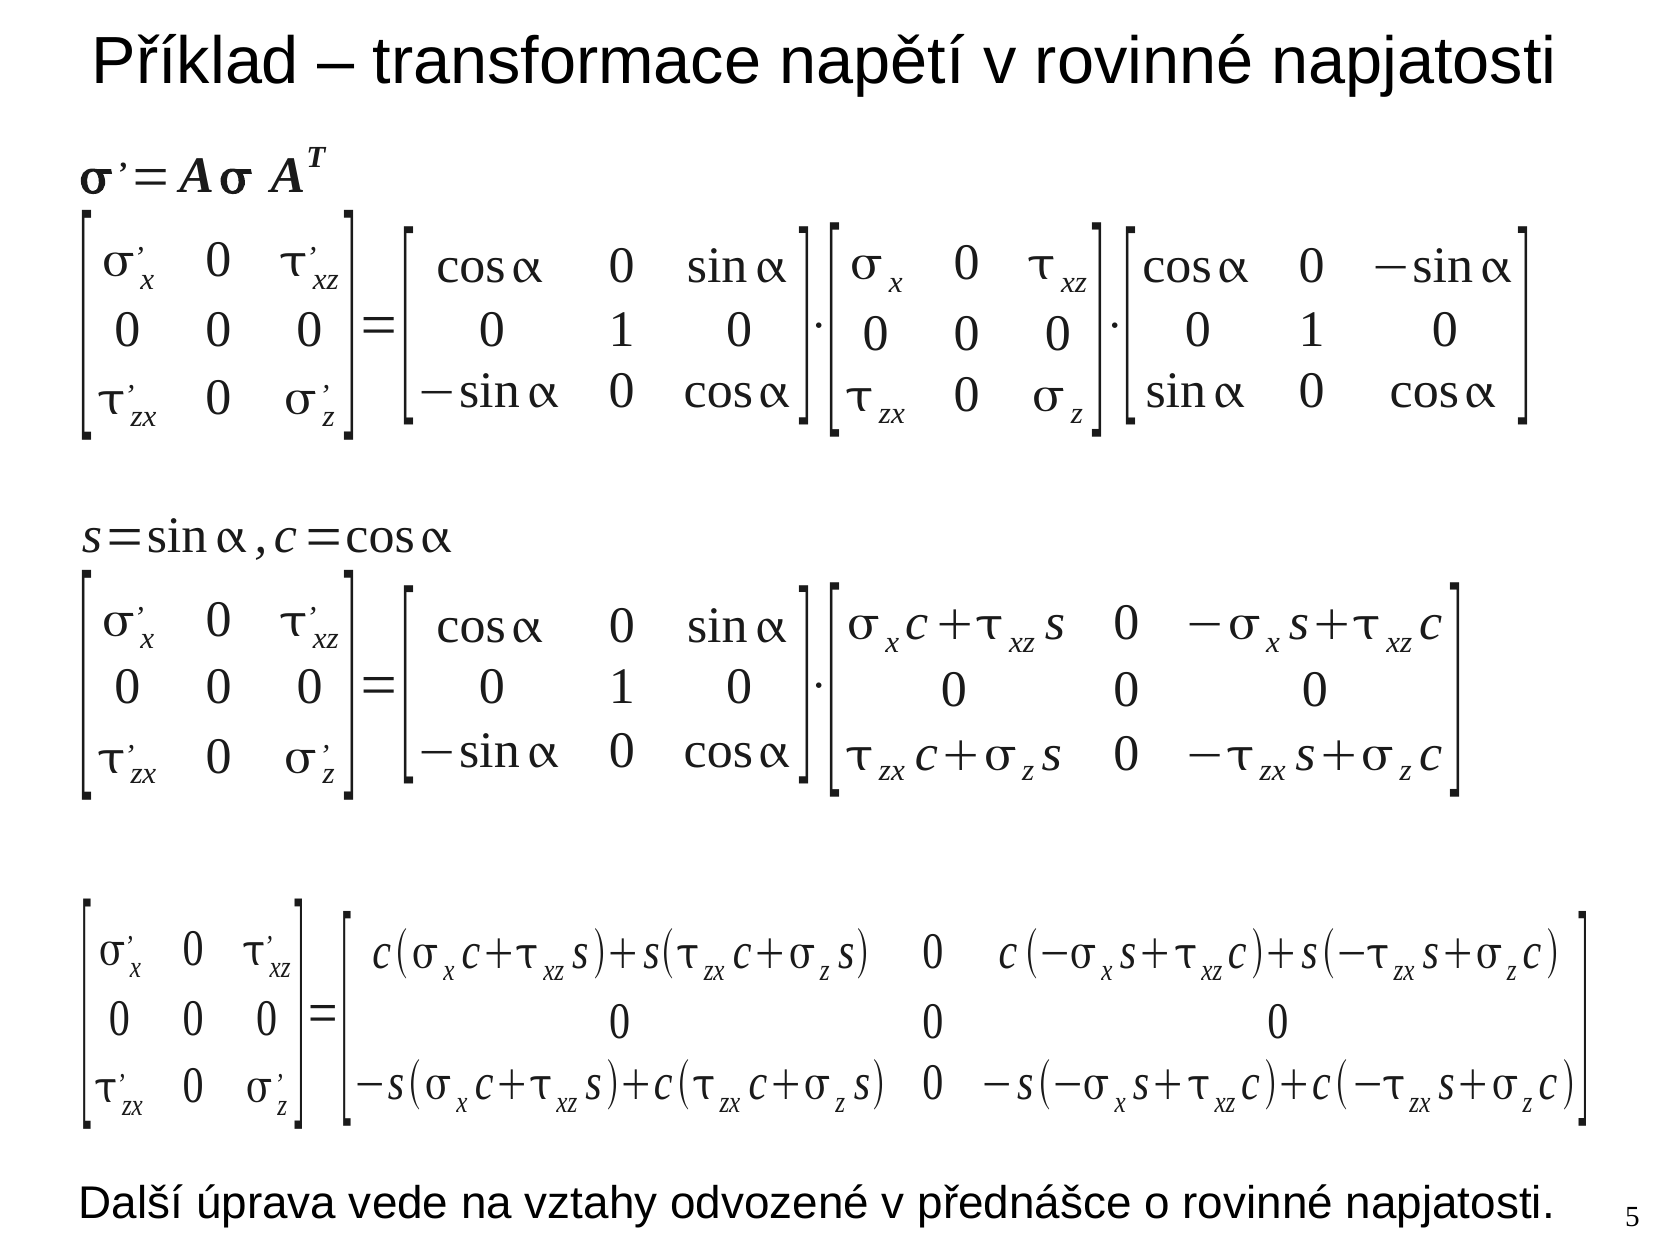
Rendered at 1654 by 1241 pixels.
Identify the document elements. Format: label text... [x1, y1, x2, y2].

chart [59, 501, 1477, 803]
chart [64, 897, 1600, 1133]
text_box Další úprava vede na vztahy odvozené v přednášce o rovinné napjatosti. [64, 1169, 1600, 1241]
chart [59, 141, 1545, 444]
title Příklad – transformace napětí v rovinné napjatosti [37, 8, 1613, 113]
